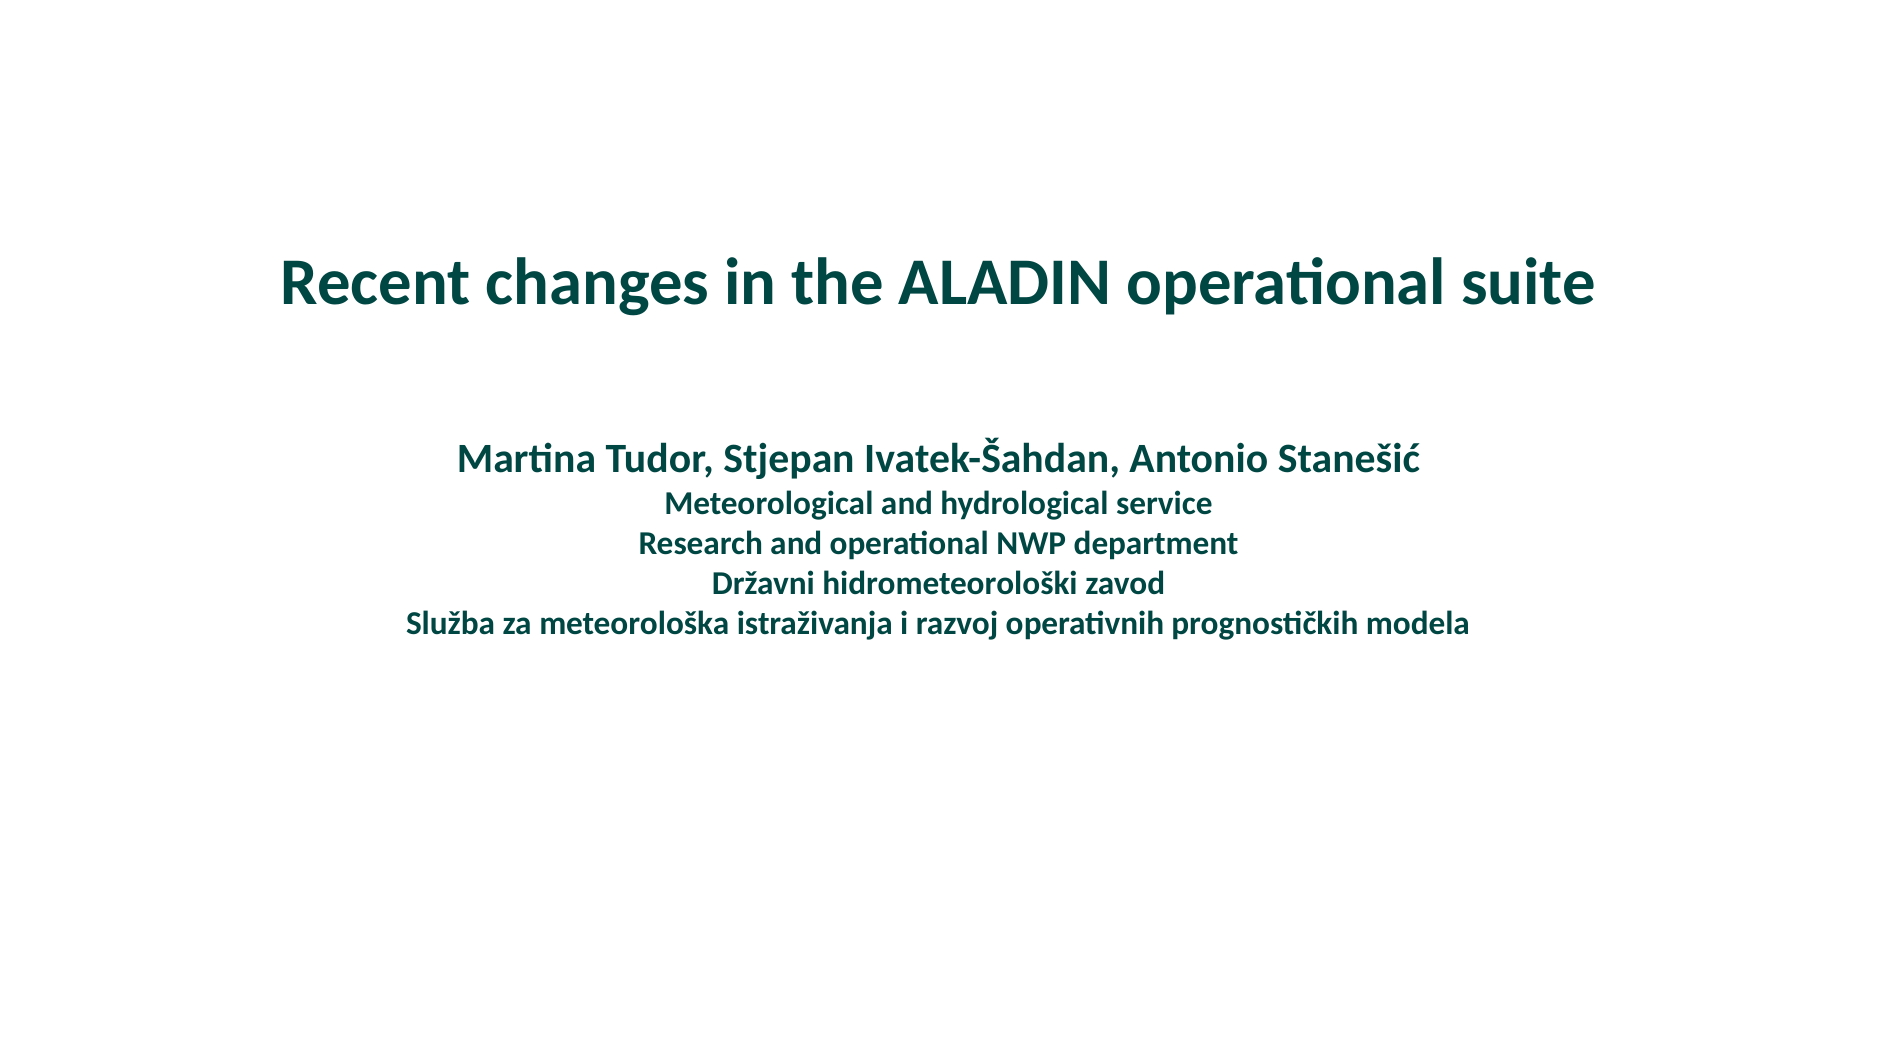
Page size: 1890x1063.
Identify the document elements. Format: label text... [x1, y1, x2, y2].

text_box Recent changes in the ALADIN operational suite Martina Tudor, Stjepan Ivatek-Šahdan, Antonio Stanešić Meteorological and hydrological service Research and operational NWP department Državni hidrometeorološki zavod Služba za meteorološka istraživanja i razvoj operativnih prognostičkih modela [106, 230, 1772, 689]
